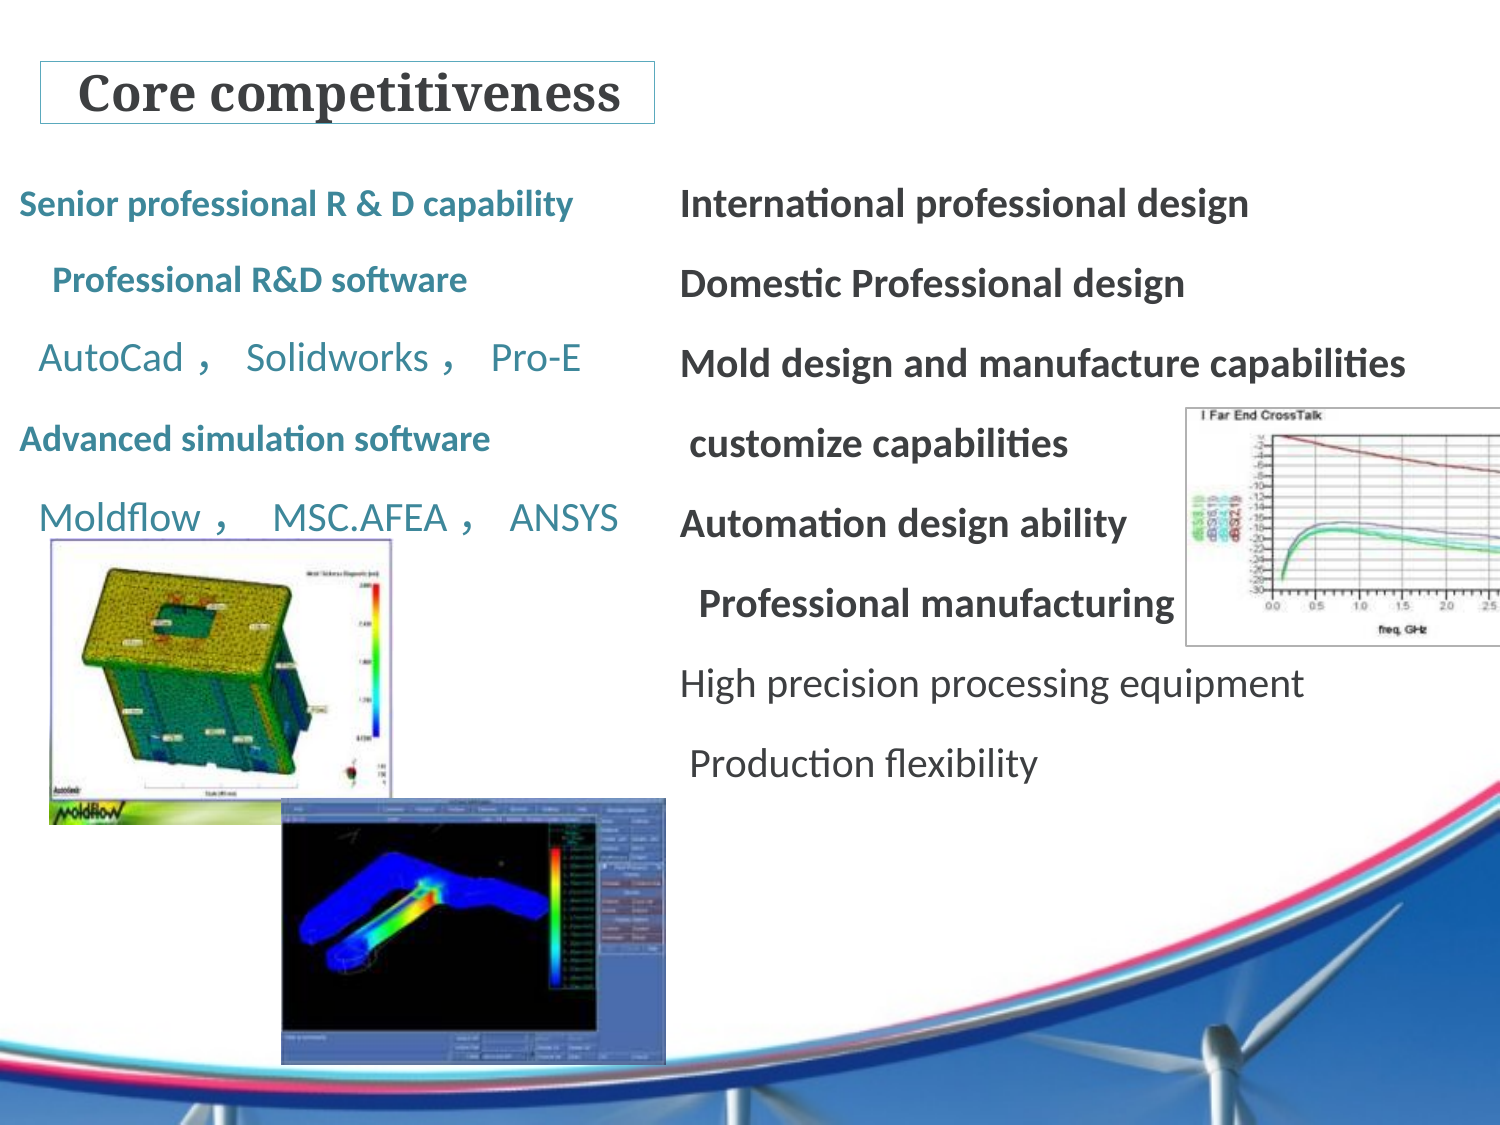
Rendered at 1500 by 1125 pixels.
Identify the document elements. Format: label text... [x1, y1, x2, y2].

text_box International professional design Domestic Professional design Mold design and manufacture capabilities customize capabilities Automation design ability Professional manufacturing High precision processing equipment Production flexibility [665, 163, 1424, 1020]
list Senior professional R & D capability Professional R&D software AutoCad，Solidworks，Pro-E Advanced simulation software Moldflow， MSC.AFEA，ANSYS [0, 162, 657, 1019]
picture [0, 0, 1500, 1125]
picture [1187, 408, 1500, 646]
text_box Core competitiveness [47, 54, 665, 130]
